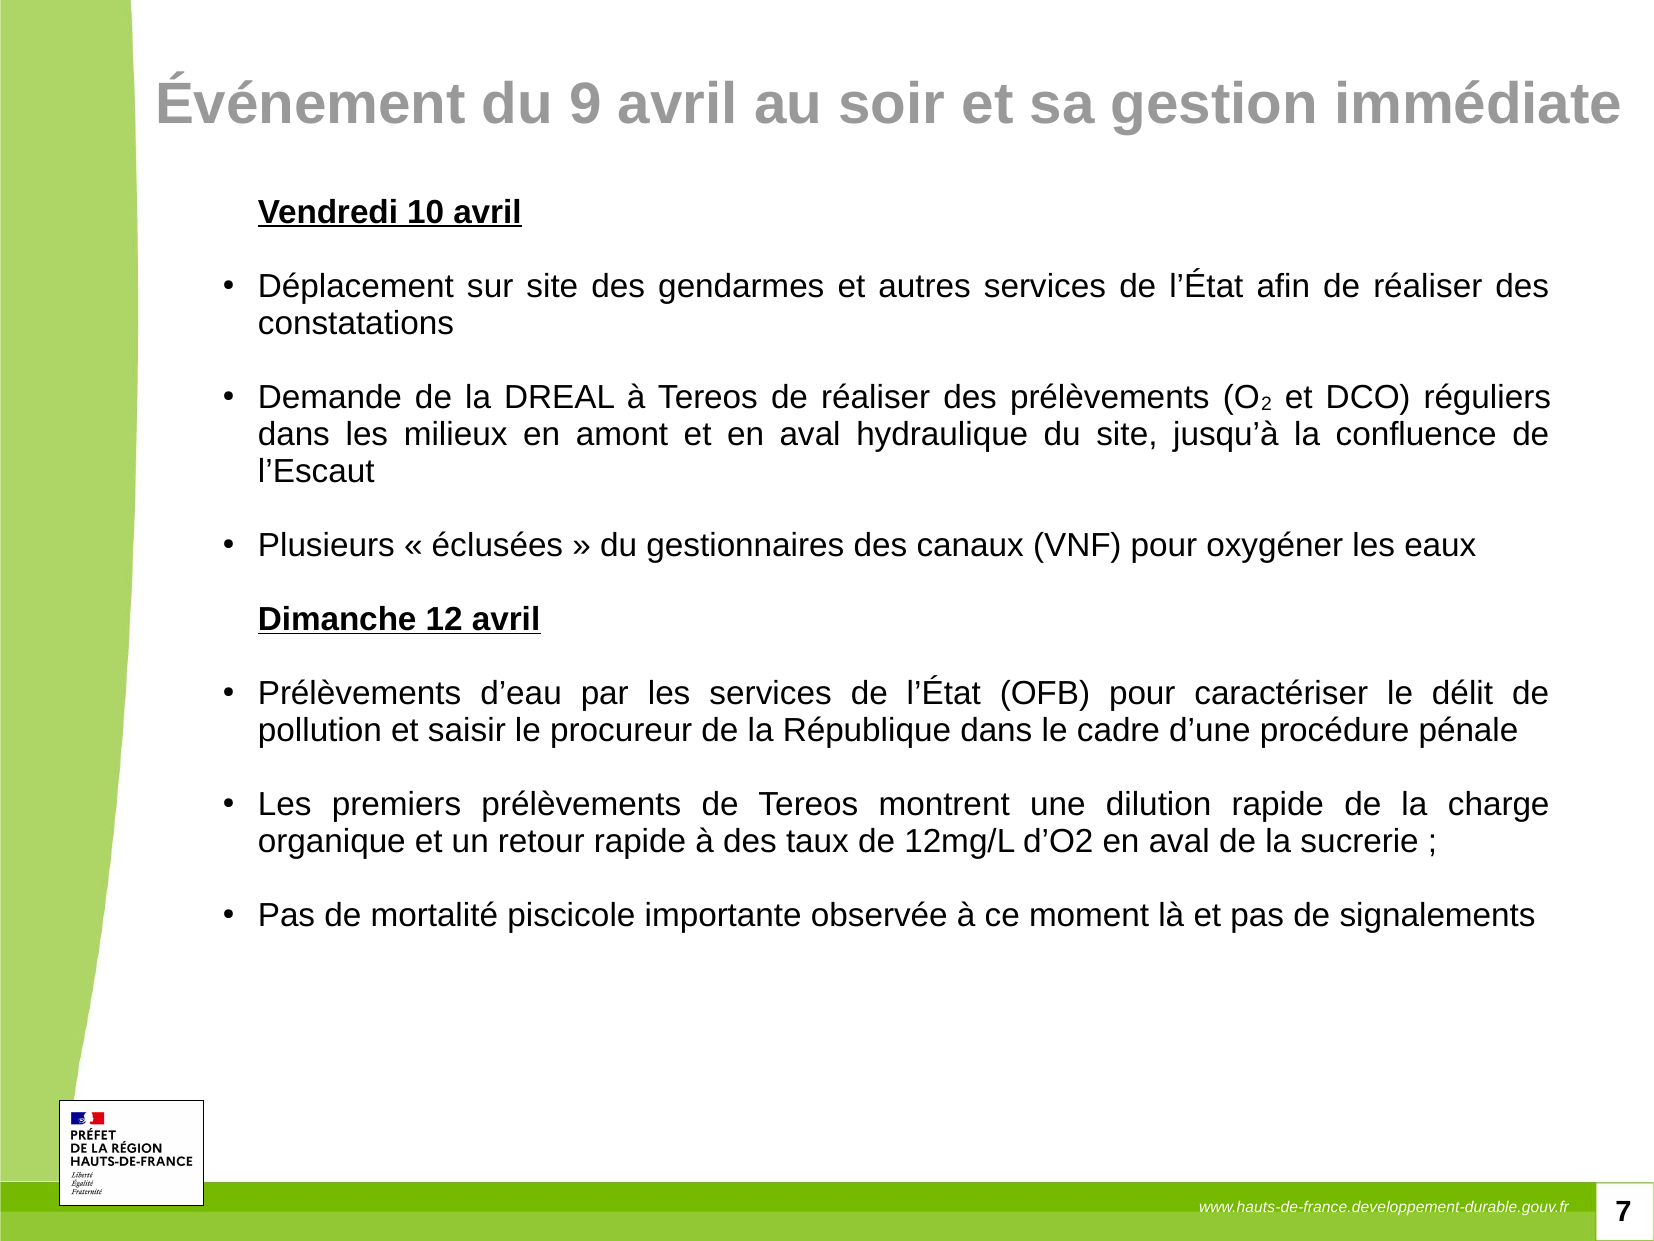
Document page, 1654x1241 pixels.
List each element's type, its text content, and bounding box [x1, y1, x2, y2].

text_box Vendredi 10 avril Déplacement sur site des gendarmes et autres services de l’État afin de réaliser des constatations Demande de la DREAL à Tereos de réaliser des prélèvements (O2 et DCO) réguliers dans les milieux en amont et en aval hydraulique du site, jusqu’à la confluence de l’Escaut Plusieurs « éclusées » du gestionnaires des canaux (VNF) pour oxygéner les eaux Dimanche 12 avril Prélèvements d’eau par les services de l’État (OFB) pour caractériser le délit de pollution et saisir le procureur de la République dans le cadre d’une procédure pénale Les premiers prélèvements de Tereos montrent une dilution rapide de la charge organique et un retour rapide à des taux de 12mg/L d’O2 en aval de la sucrerie ; Pas de mortalité piscicole importante observée à ce moment là et pas de signalements [207, 208, 1567, 1164]
picture [0, 0, 1654, 1241]
title Événement du 9 avril au soir et sa gestion immédiate [145, 0, 1634, 208]
